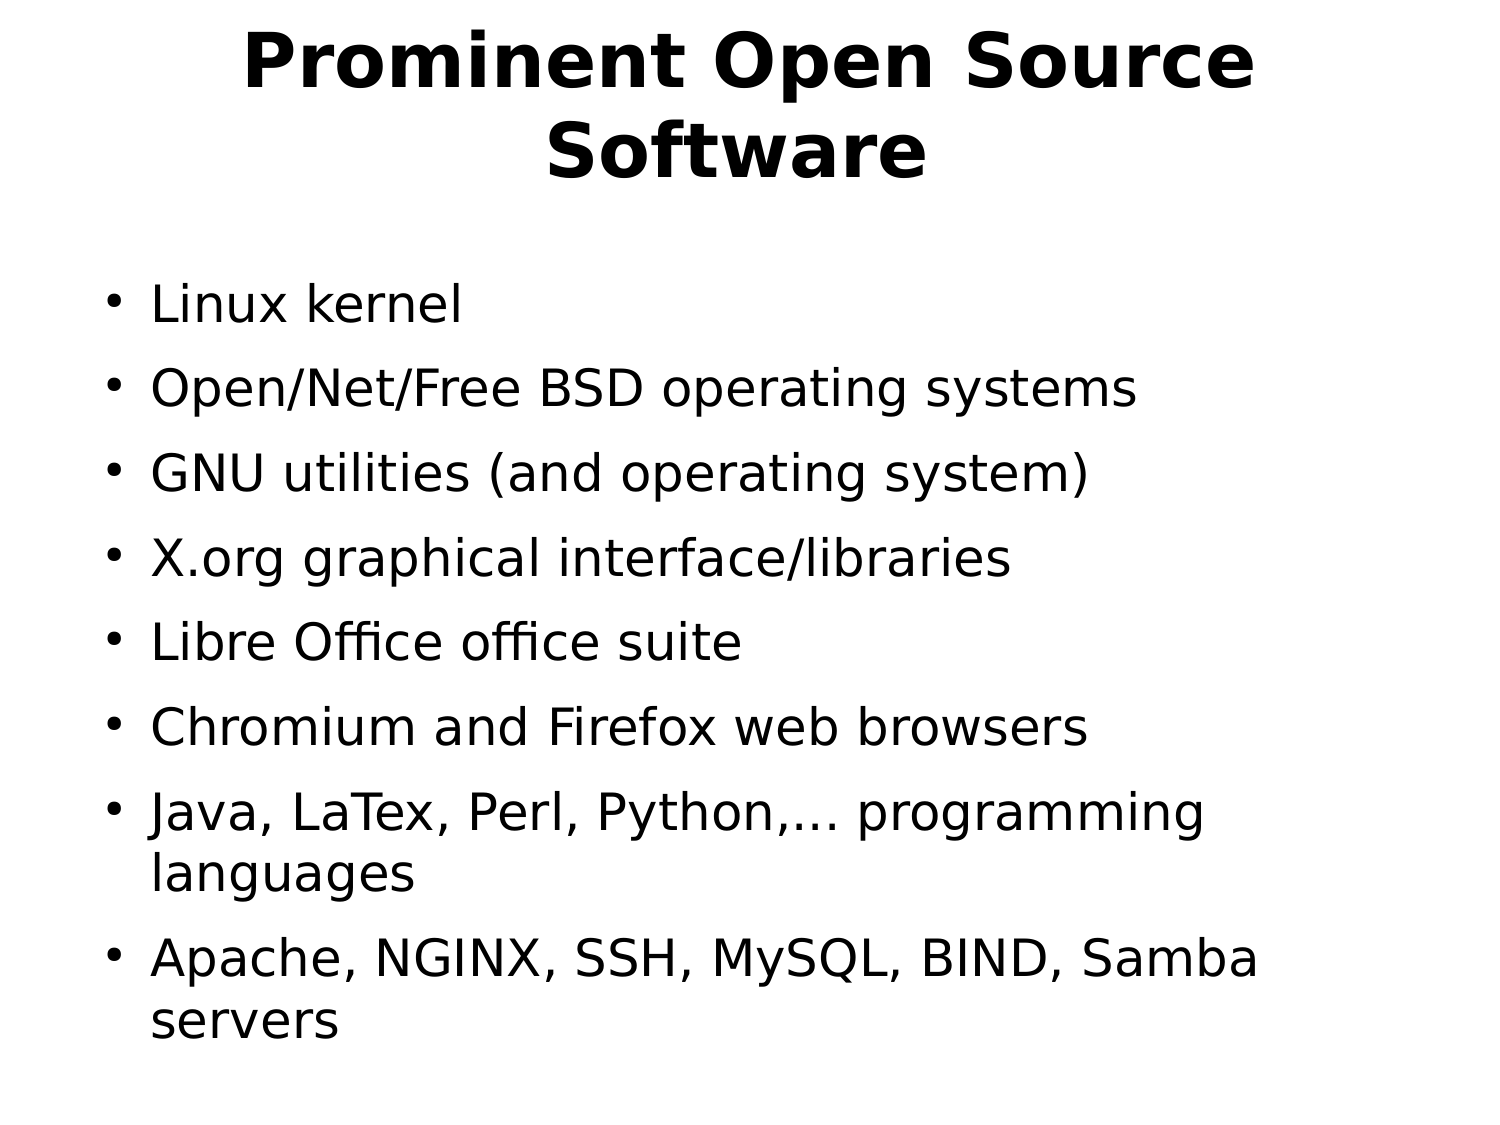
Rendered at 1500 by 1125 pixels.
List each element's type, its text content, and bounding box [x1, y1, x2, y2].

list Linux kernel Open/Net/Free BSD operating systems GNU utilities (and operating system) X.org graphical interface/libraries Libre Office office suite Chromium and Firefox web browsers Java, LaTex, Perl, Python,... programming languages Apache, NGINX, SSH, MySQL, BIND, Samba servers [75, 263, 1425, 1063]
title Prominent Open Source Software [75, 3, 1425, 201]
